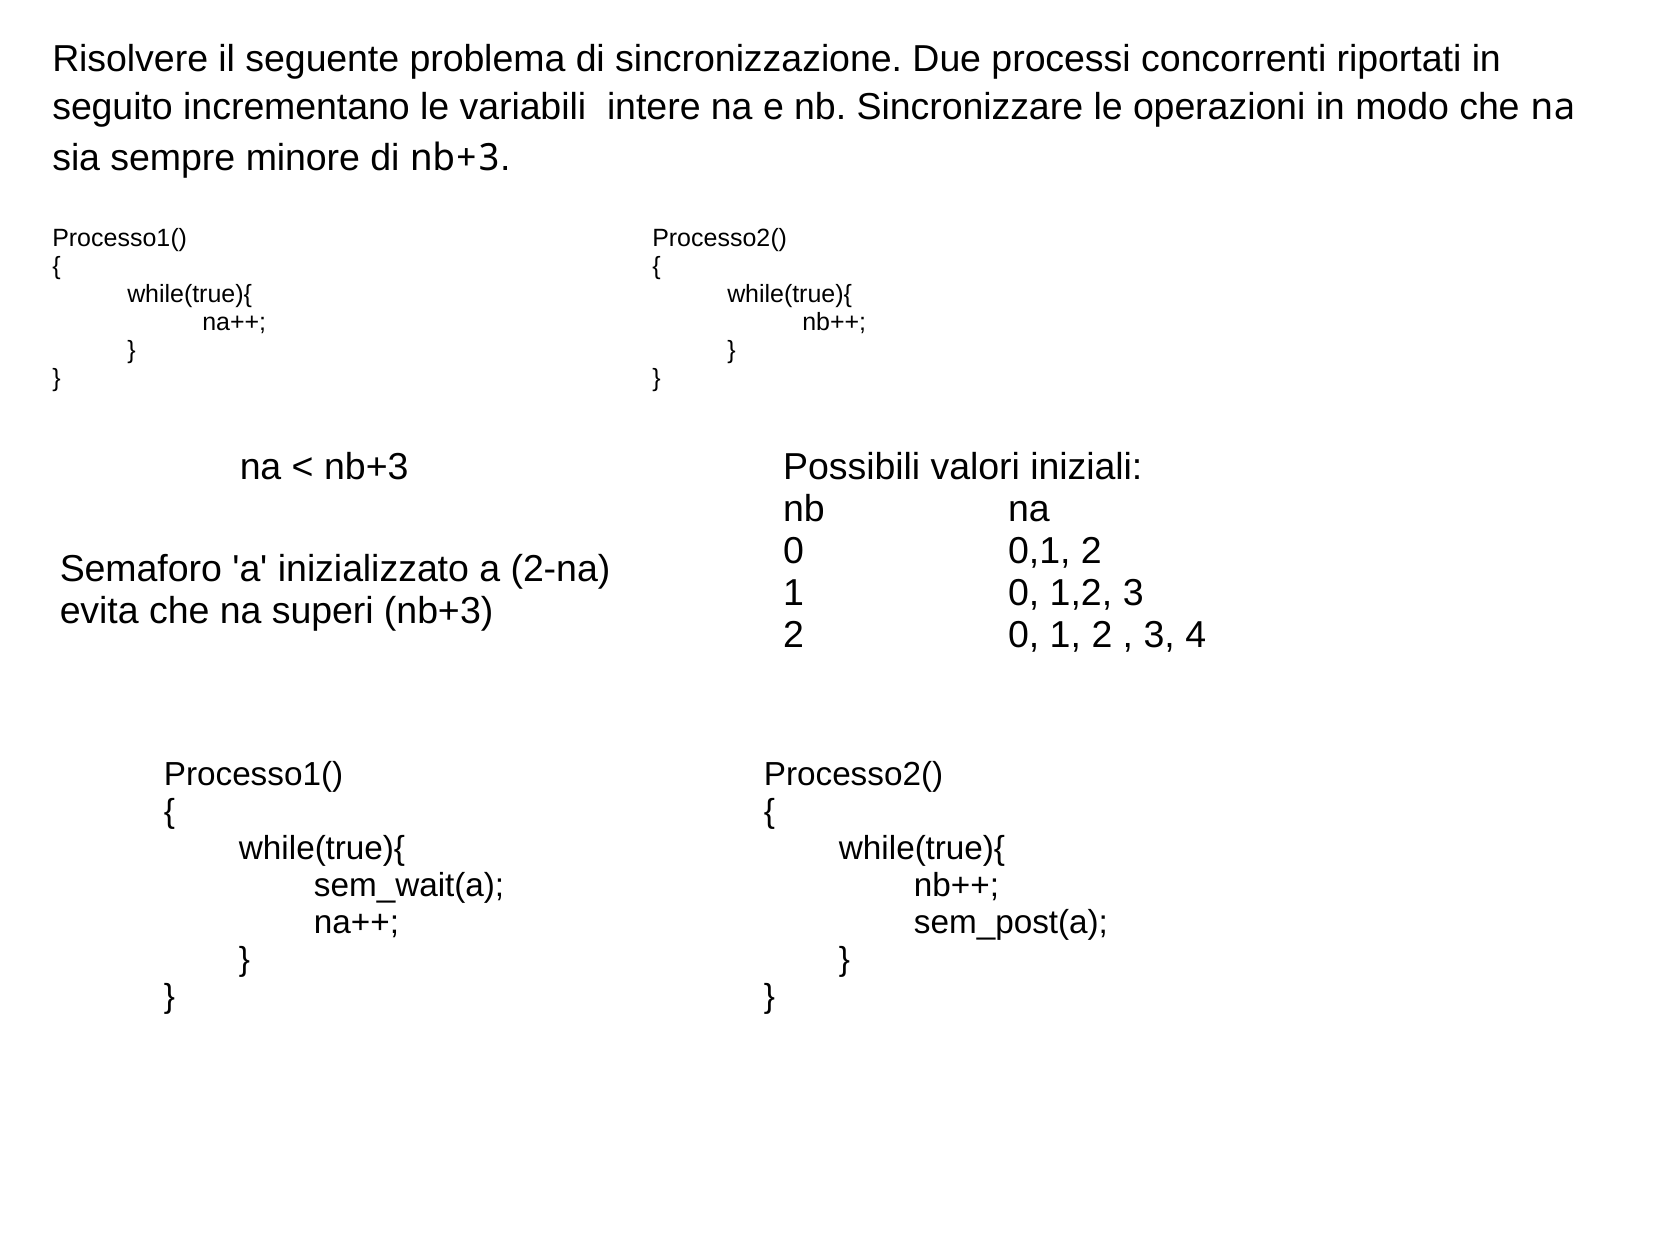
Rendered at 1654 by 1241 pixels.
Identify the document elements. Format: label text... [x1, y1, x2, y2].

text_box Semaforo 'a' inizializzato a (2-na) evita che na superi (nb+3) [45, 540, 676, 639]
text_box Possibili valori iniziali: nb na 0 0,1, 2 1 0, 1,2, 3 2 0, 1, 2 , 3, 4 [768, 438, 1411, 664]
text_box Processo1() Processo2() { { while(true){ while(true){ sem_wait(a); nb++; na++; sem_post(a); } } } } [111, 706, 1358, 1026]
text_box Risolvere il seguente problema di sincronizzazione. Due processi concorrenti riportati in seguito incrementano le variabili intere na e nb. Sincronizzare le operazioni in modo che na sia sempre minore di nb+3. Processo1() Processo2() { { while(true){ while(true){ na++; nb++; } } } } [0, 30, 1621, 389]
text_box na < nb+3 [225, 438, 556, 496]
